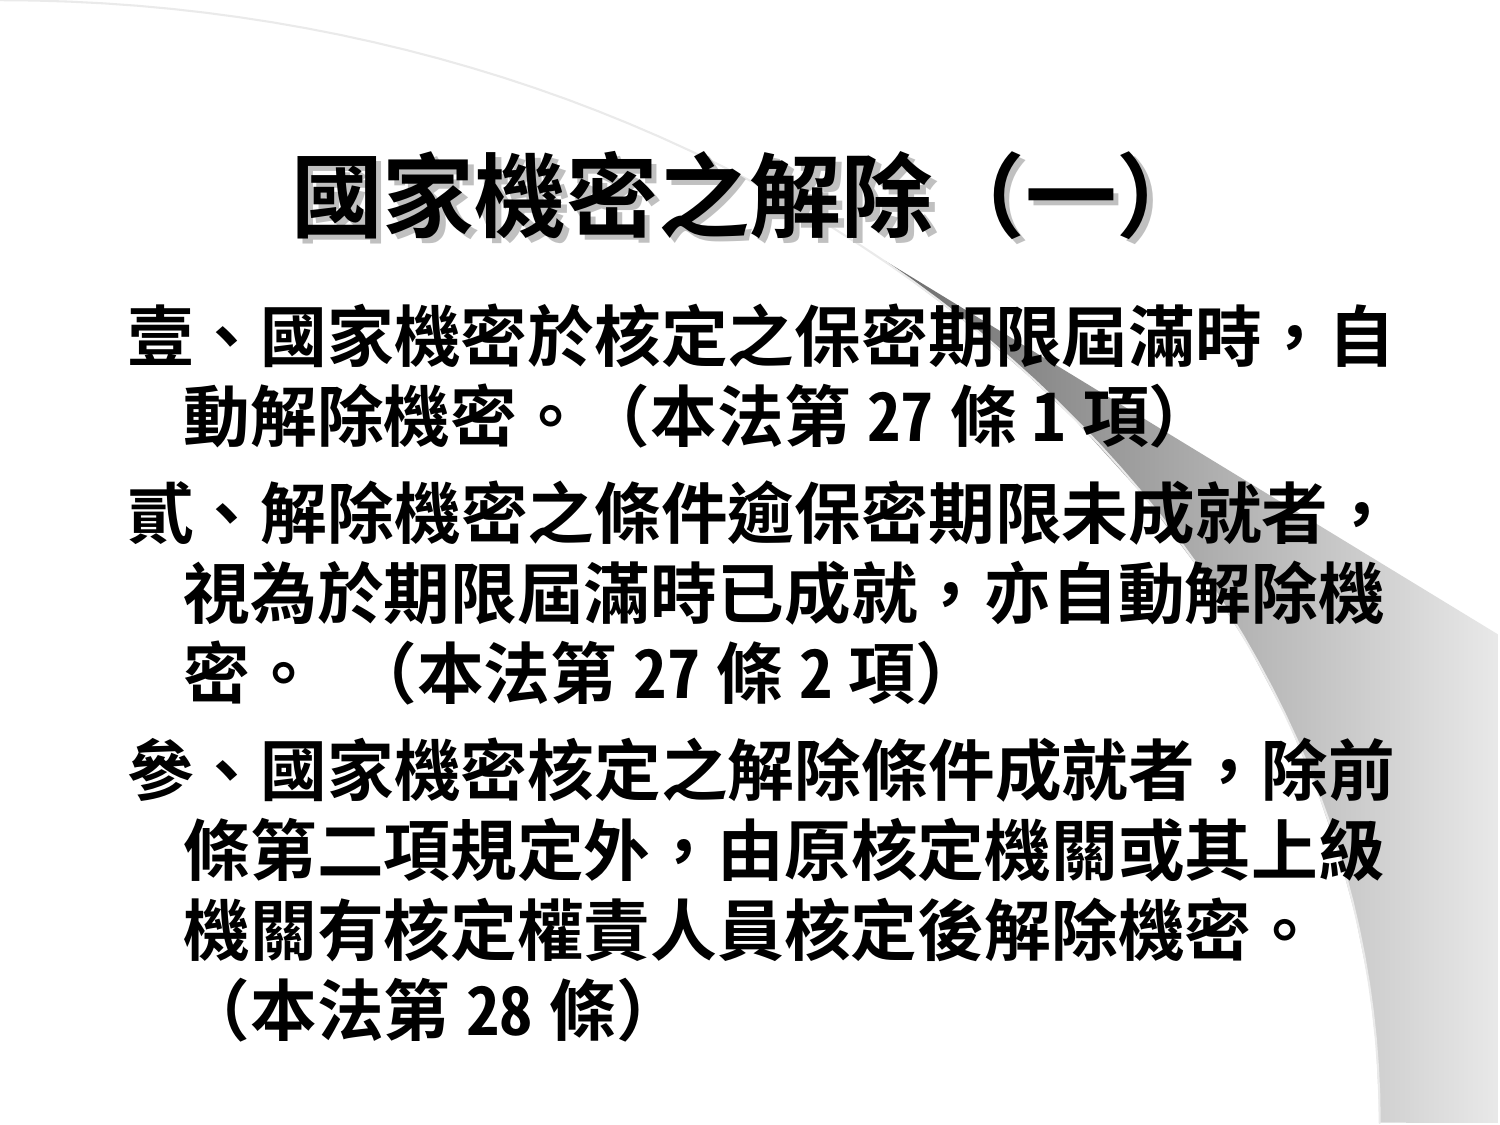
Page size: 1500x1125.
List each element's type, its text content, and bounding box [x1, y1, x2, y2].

title 國家機密之解除（一） [112, 99, 1388, 287]
list 壹、國家機密於核定之保密期限屆滿時，自動解除機密。（本法第27條1項） 貳、解除機密之條件逾保密期限未成就者，視為於期限屆滿時已成就，亦自動解除機密。 （本法第27條2項） 參、國家機密核定之解除條件成就者，除前條第二項規定外，由原核定機關或其上級機關有核定權責人員核定後解除機密。（本法第28條） [112, 287, 1450, 1088]
